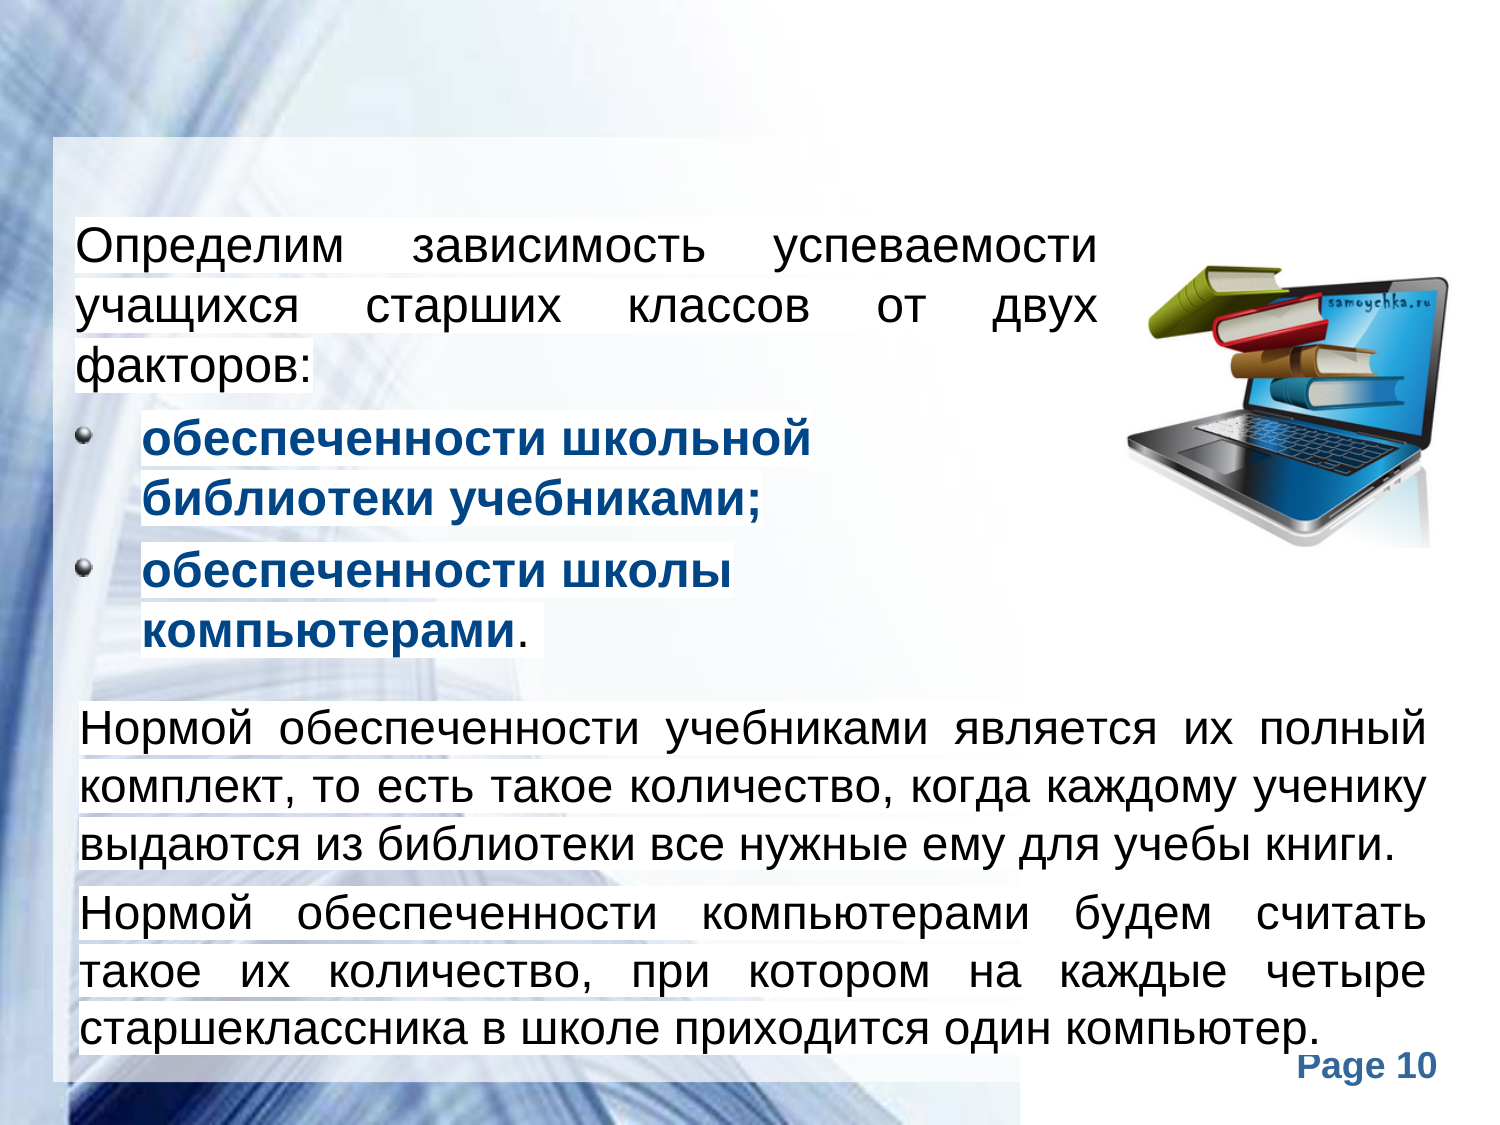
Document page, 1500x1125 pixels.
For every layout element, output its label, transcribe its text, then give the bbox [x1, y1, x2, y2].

list Определим зависимость успеваемости учащихся старших классов от двух факторов: обеспеченности школьной библиотеки учебниками; обеспеченности школы компьютерами. [75, 212, 1099, 662]
list Нормой обеспеченности учебниками является их полный комплект, то есть такое количество, когда каждому ученику выдаются из библиотеки все нужные ему для учебы книги. Нормой обеспеченности компьютерами будем считать такое их количество, при котором на каждые четыре старшеклассника в школе приходится один компьютер. [79, 696, 1430, 1074]
picture [0, 0, 1500, 1125]
